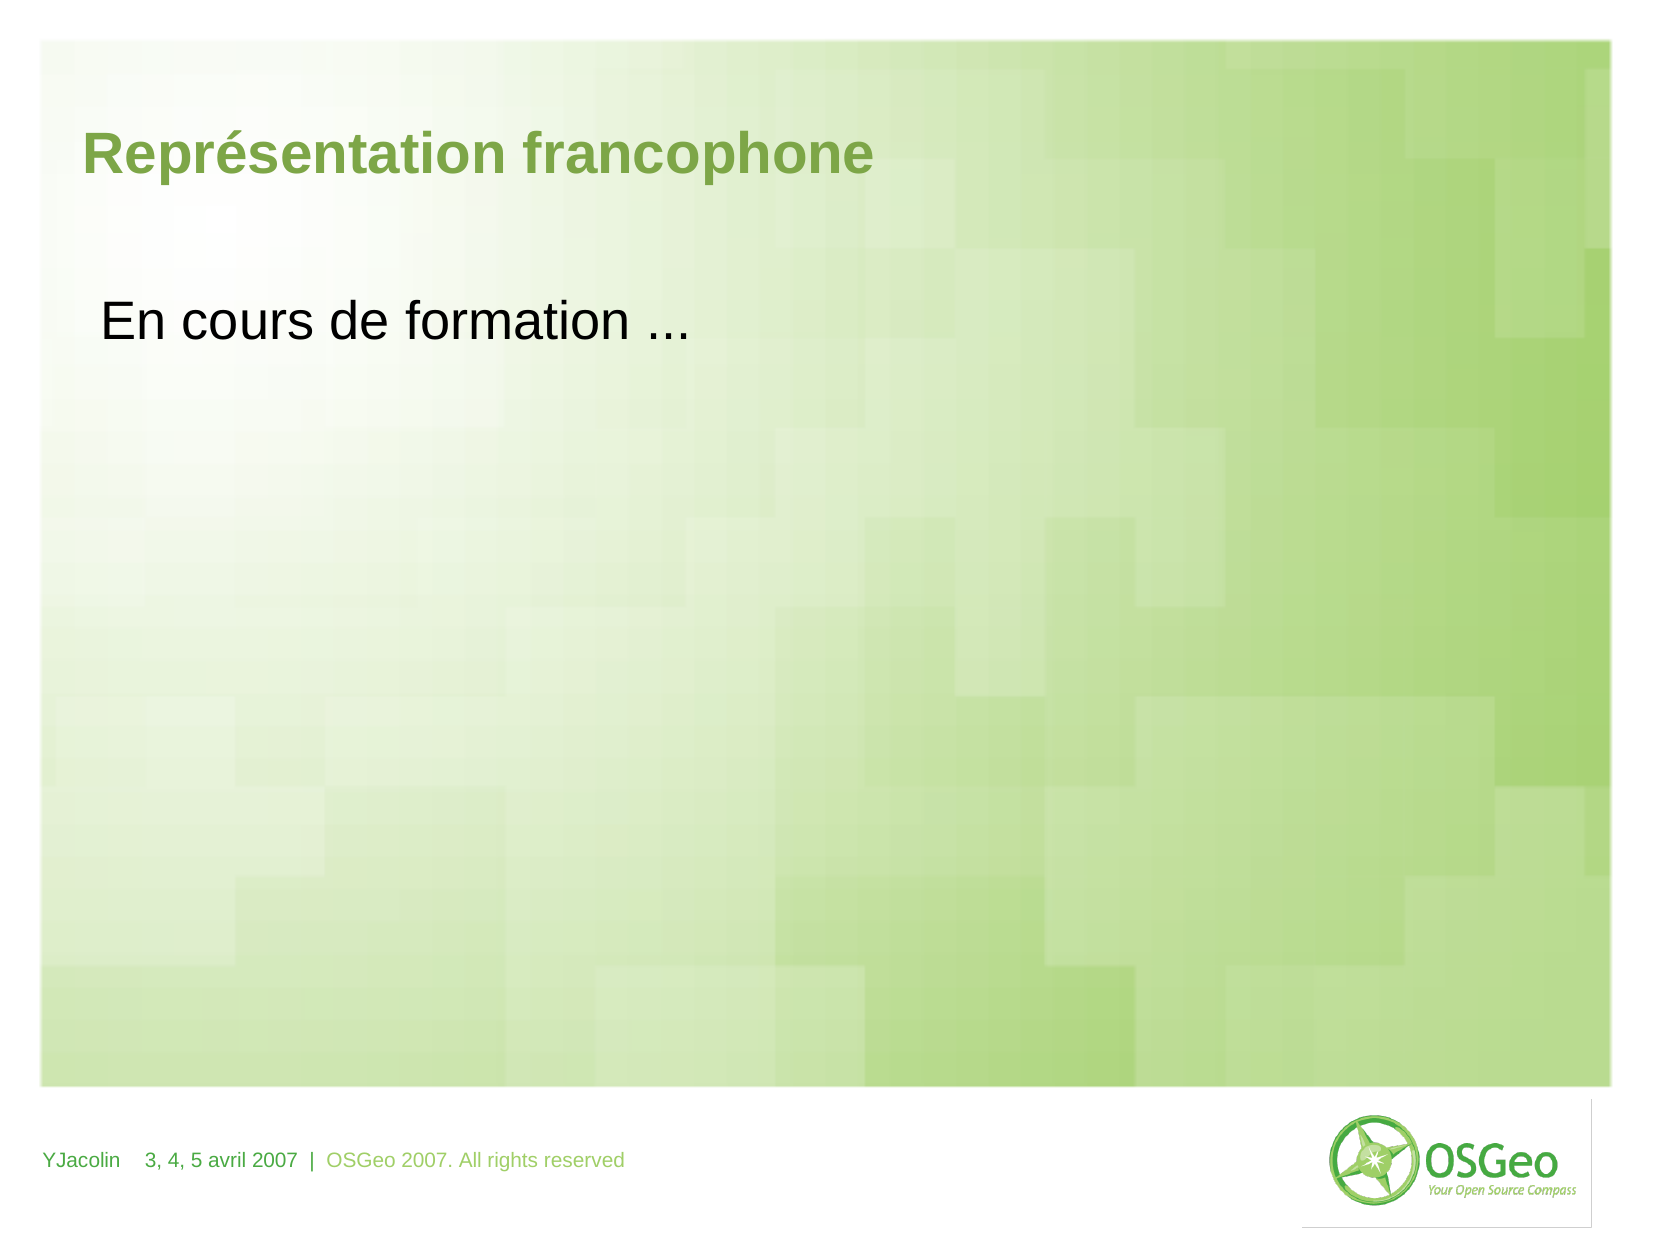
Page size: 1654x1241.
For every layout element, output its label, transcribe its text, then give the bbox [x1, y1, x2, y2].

title Représentation francophone [82, 49, 1571, 257]
list En cours de formation ... [82, 290, 1571, 1109]
picture [0, 1, 1654, 1239]
